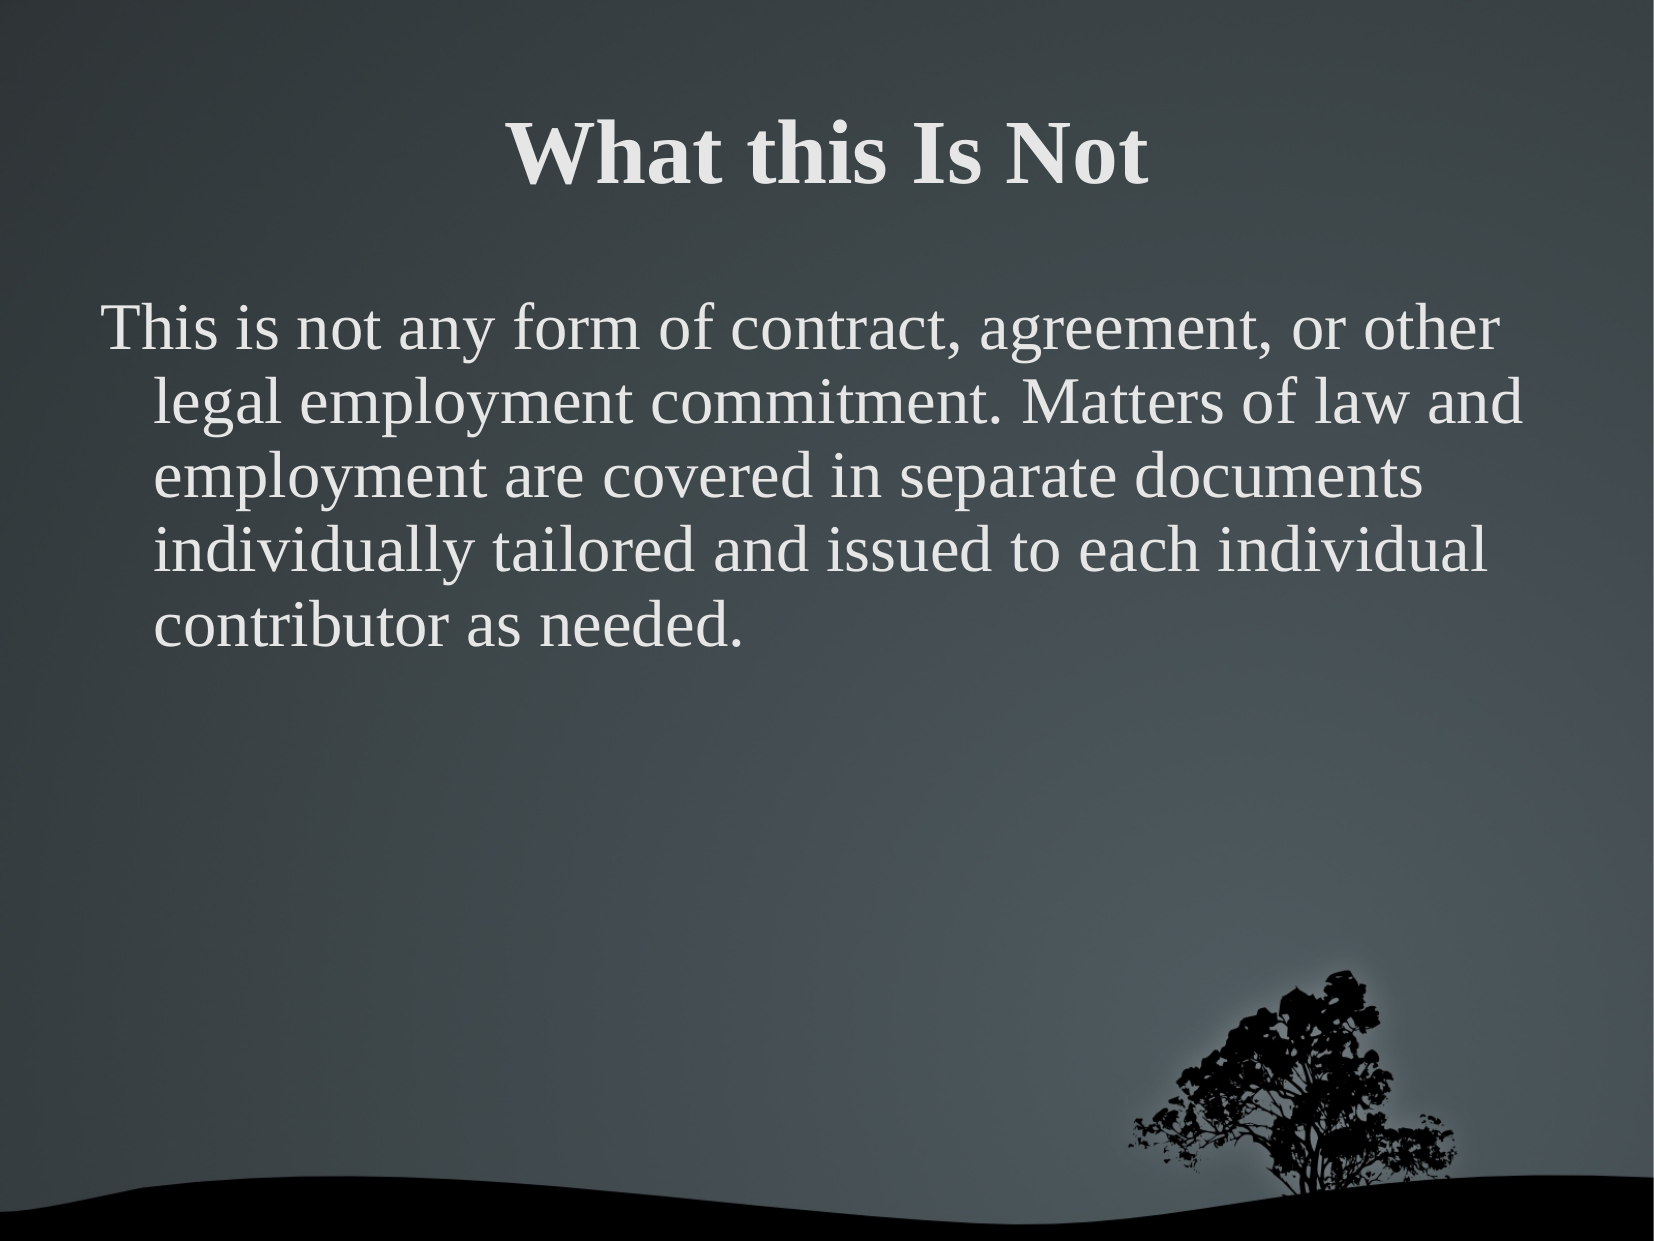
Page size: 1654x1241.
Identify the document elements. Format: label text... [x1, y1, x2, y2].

title What this Is Not [82, 49, 1571, 257]
picture [0, 0, 1654, 1241]
list This is not any form of contract, agreement, or other legal employment commitment. Matters of law and employment are covered in separate documents individually tailored and issued to each individual contributor as needed. [82, 290, 1571, 1109]
